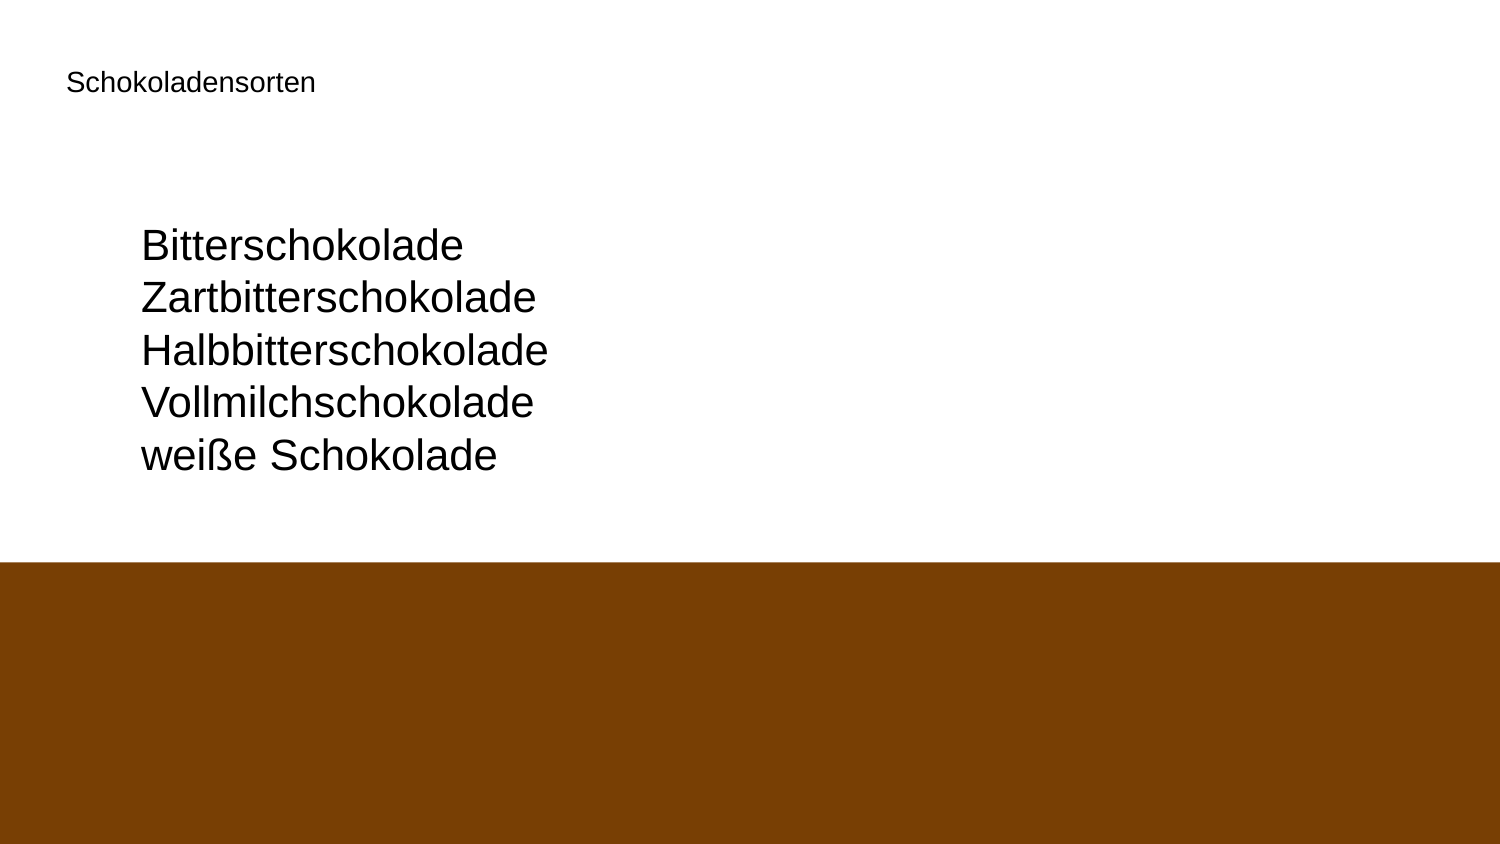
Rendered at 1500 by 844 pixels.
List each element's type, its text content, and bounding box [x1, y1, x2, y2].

list Bitterschokolade Zartbitterschokolade Halbbitterschokolade Vollmilchschokolade weiße Schokolade [51, 201, 1449, 750]
title Schokoladensorten [51, 48, 1449, 180]
